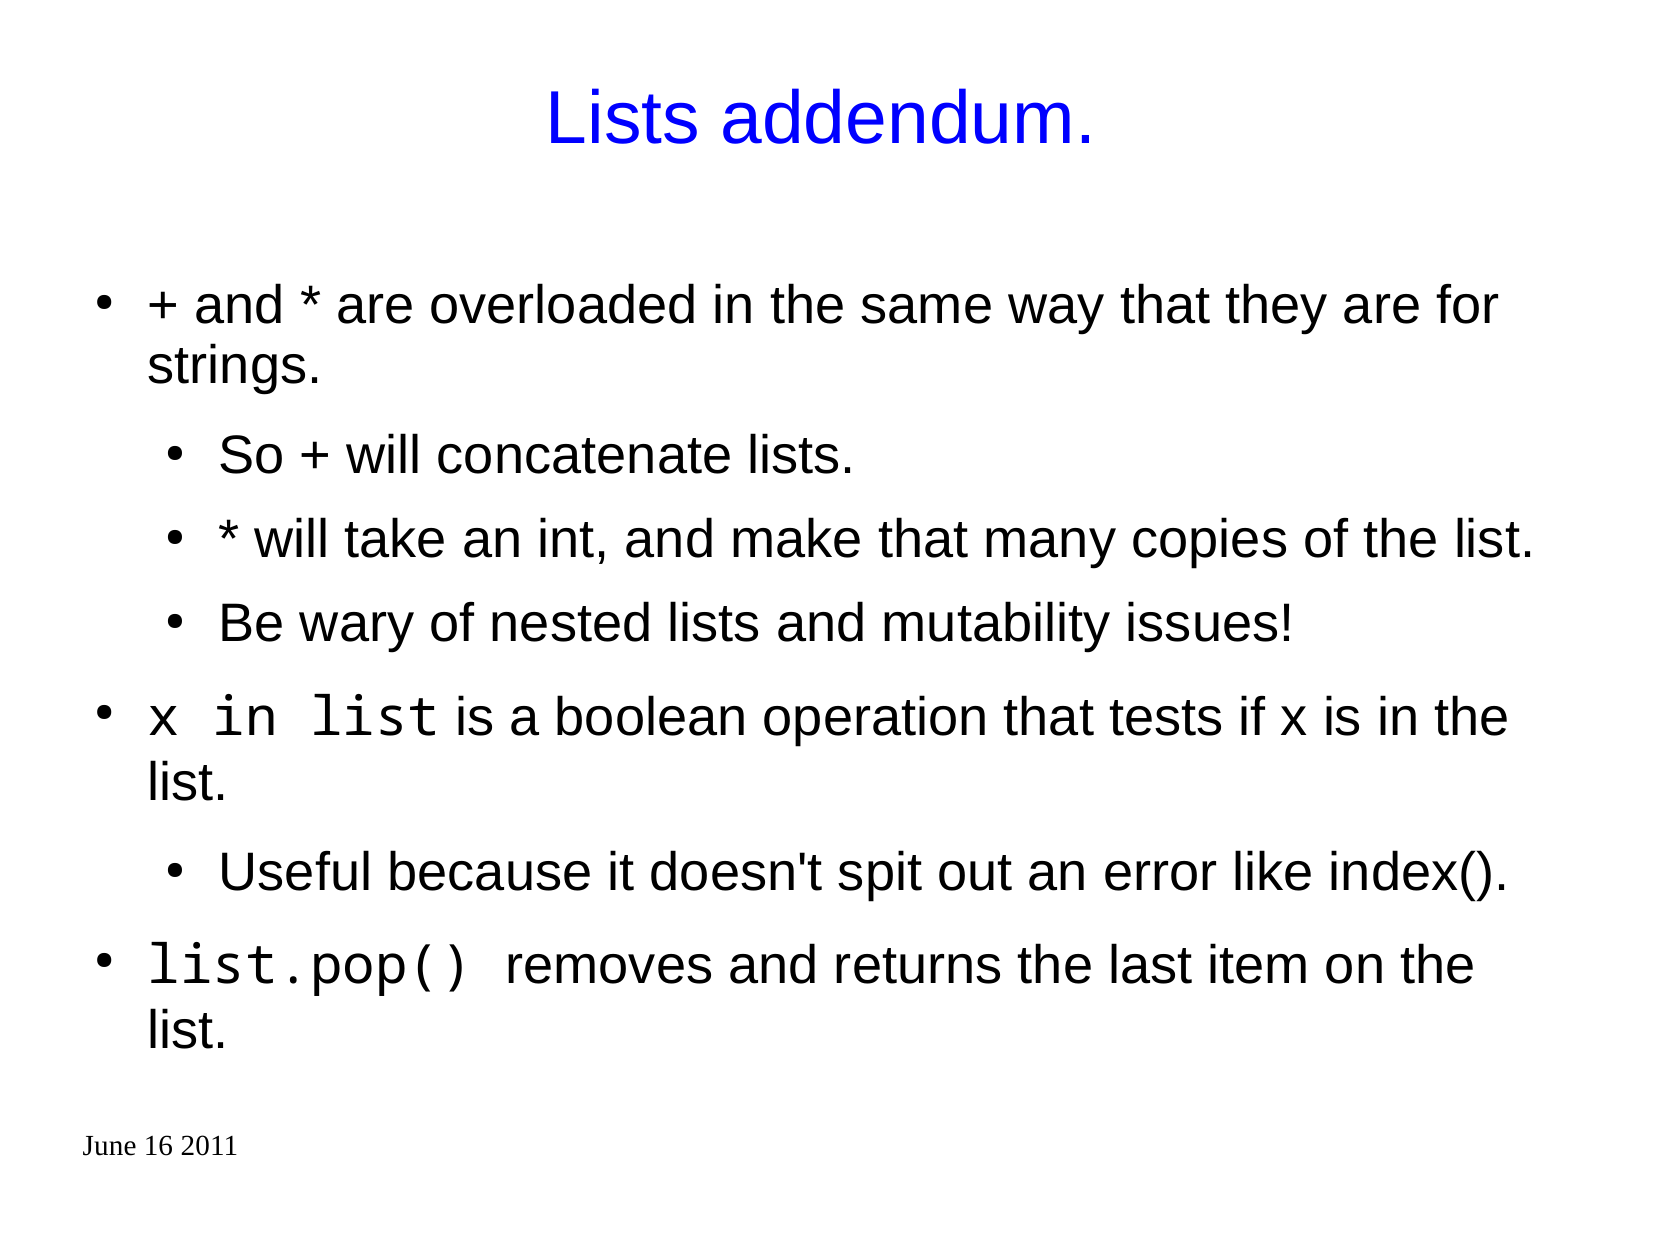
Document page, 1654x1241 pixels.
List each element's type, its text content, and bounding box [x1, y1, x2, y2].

list + and * are overloaded in the same way that they are for strings. So + will concatenate lists. * will take an int, and make that many copies of the list. Be wary of nested lists and mutability issues! x in list is a boolean operation that tests if x is in the list. Useful because it doesn't spit out an error like index(). list.pop() removes and returns the last item on the list. [76, 274, 1565, 1093]
title Lists addendum. [76, 58, 1565, 178]
